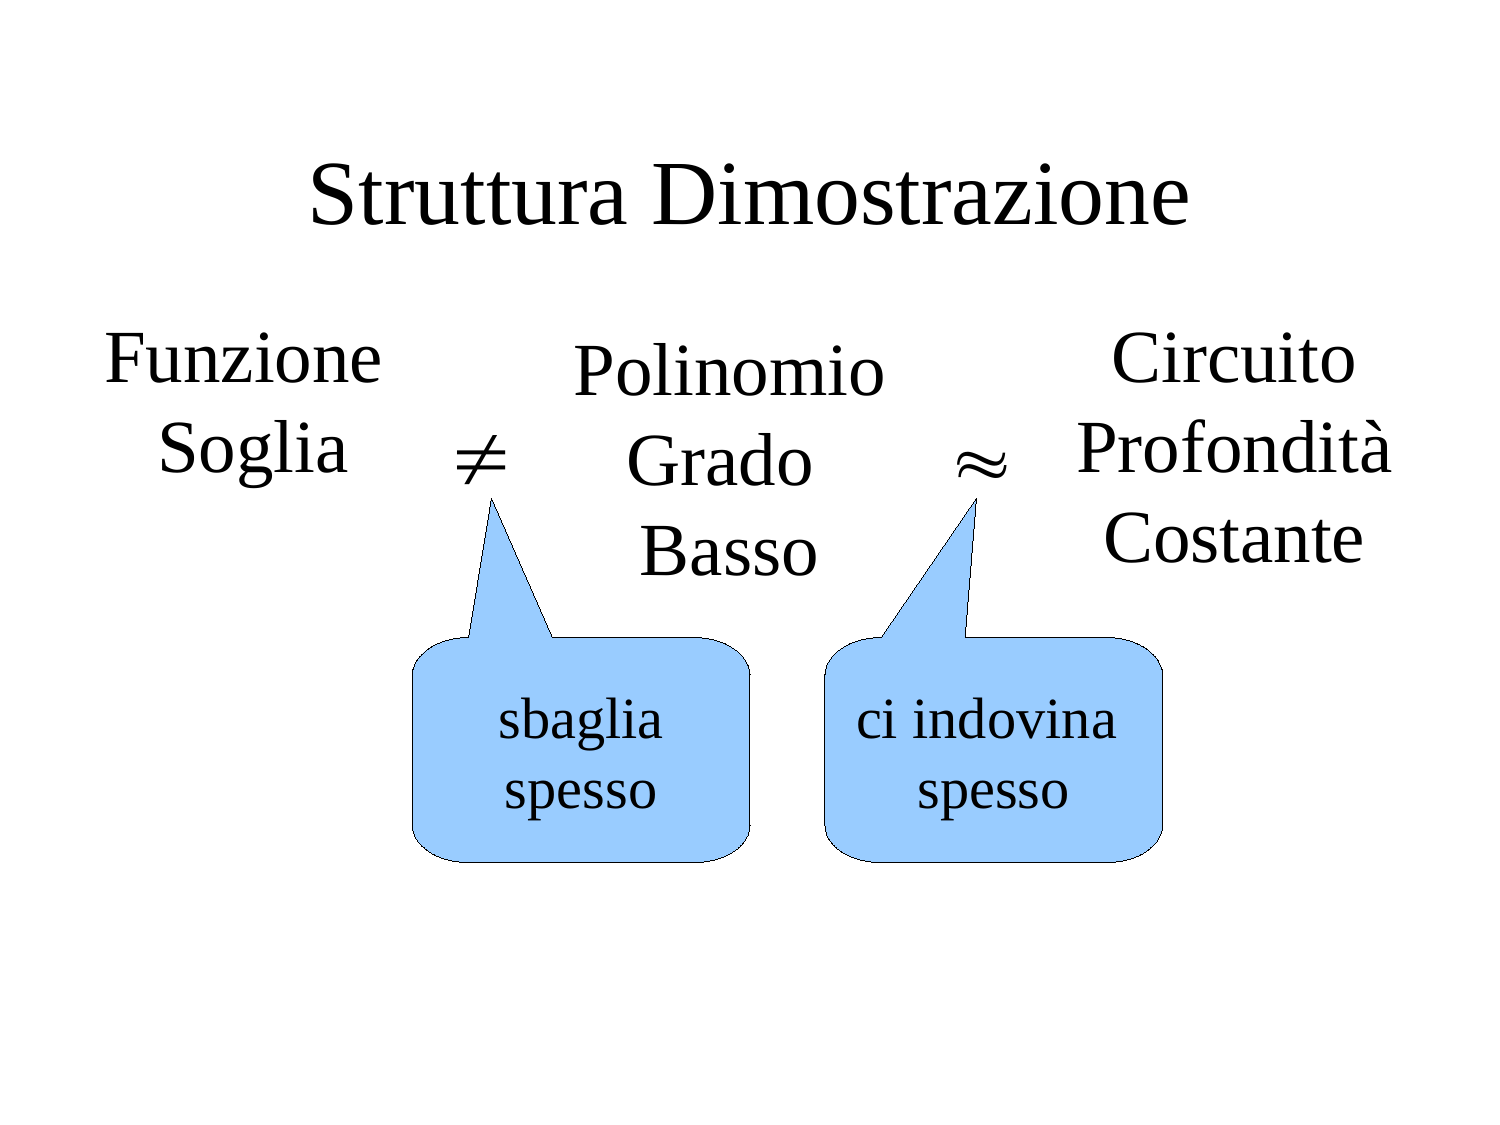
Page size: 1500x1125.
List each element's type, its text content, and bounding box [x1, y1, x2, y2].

text_box Polinomio Grado Basso [969, 515, 978, 598]
text_box Funzione Soglia [24, 299, 482, 495]
text_box Circuito Profondità Costante [1006, 299, 1463, 585]
title Struttura Dimostrazione [112, 99, 1388, 288]
text_box ≈ [932, 399, 1007, 515]
text_box Polinomio Grado Basso [481, 312, 978, 598]
text_box sbaglia spesso [412, 498, 751, 863]
text_box  [406, 393, 557, 553]
chart [604, 442, 723, 502]
text_box ci indovina spesso [824, 498, 1163, 863]
